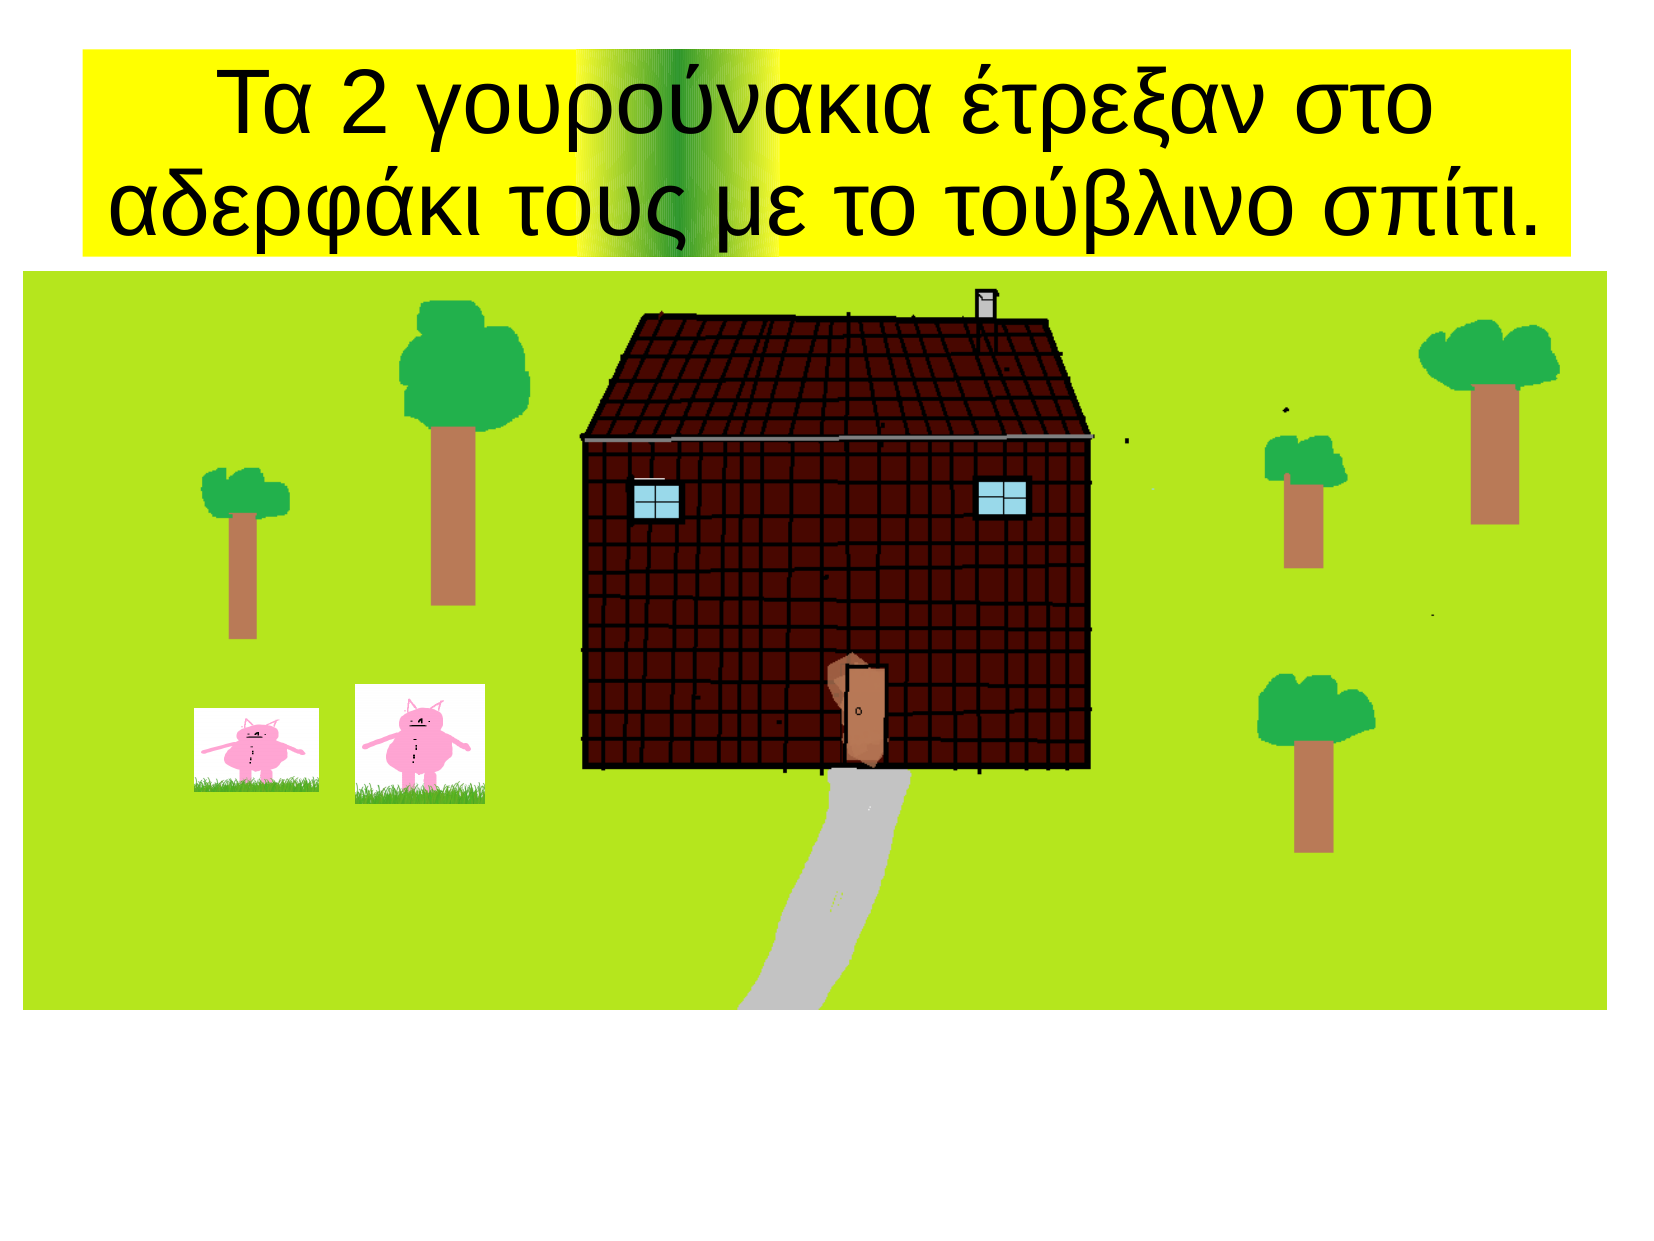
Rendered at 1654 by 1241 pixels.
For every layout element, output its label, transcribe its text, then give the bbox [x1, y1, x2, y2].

title Τα 2 γουρούνακια έτρεξαν στο αδερφάκι τους με το τούβλινο σπίτι. [82, 49, 1571, 257]
picture [23, 271, 1607, 1010]
